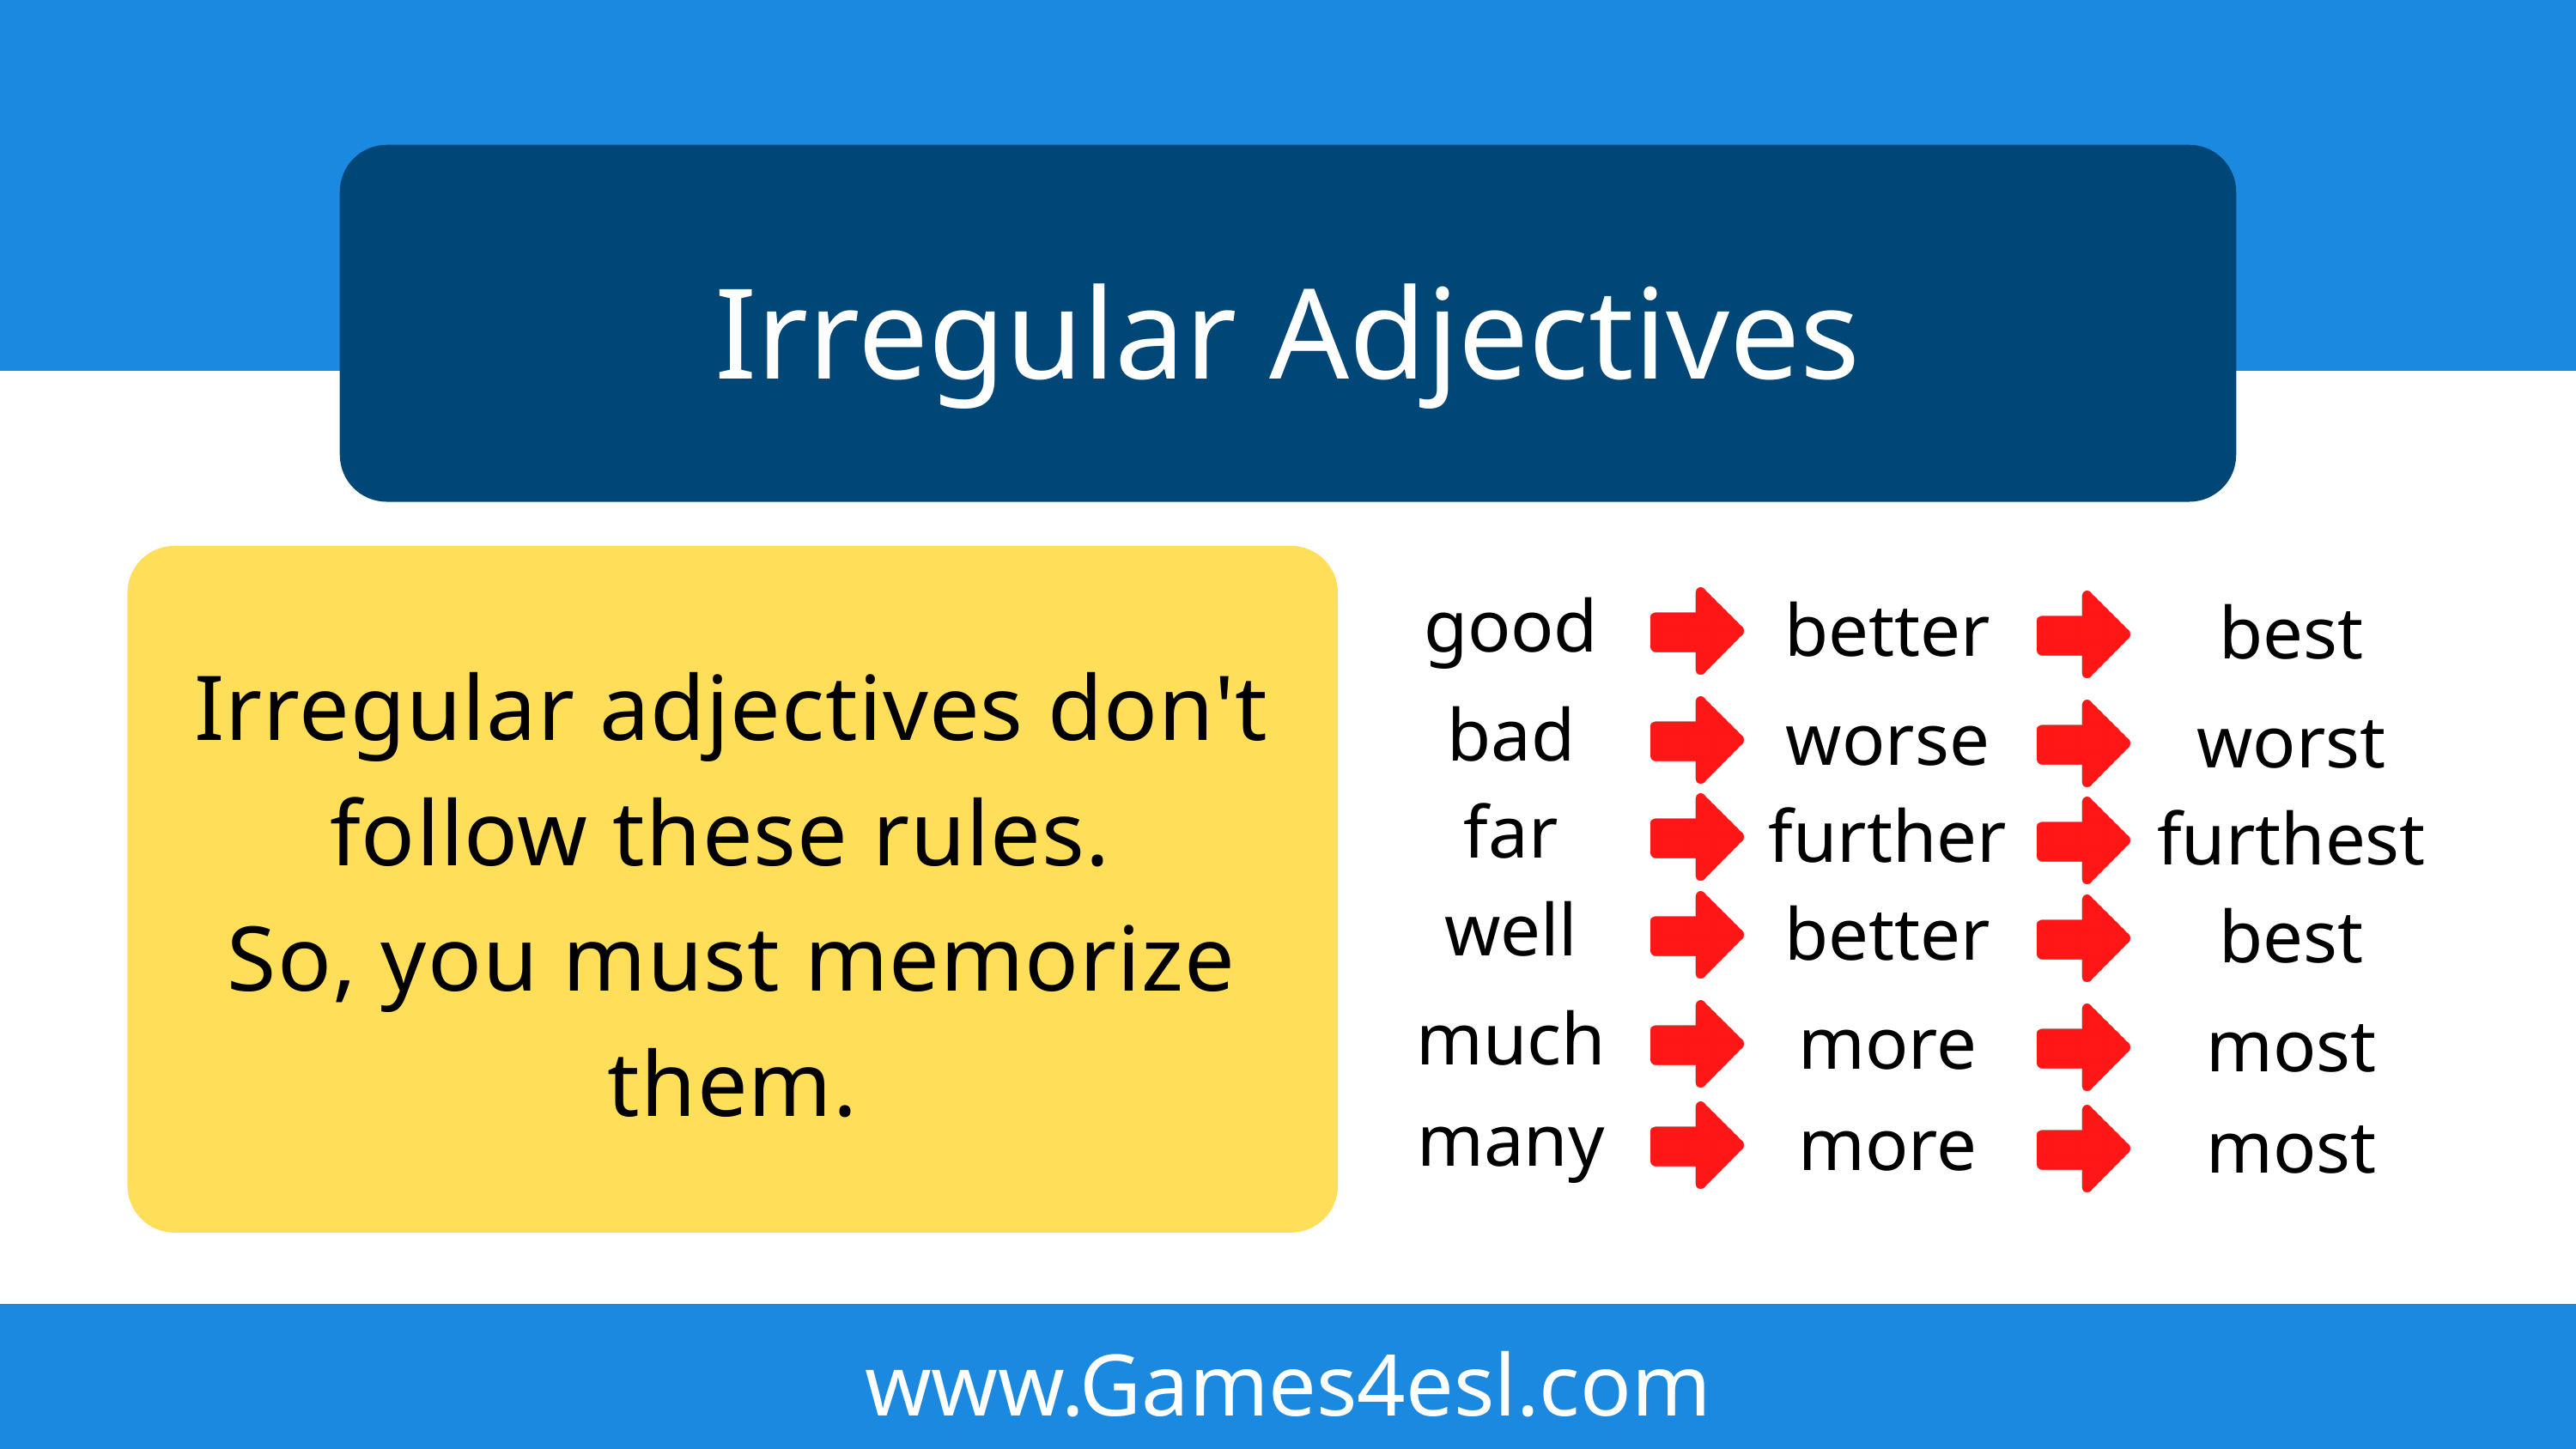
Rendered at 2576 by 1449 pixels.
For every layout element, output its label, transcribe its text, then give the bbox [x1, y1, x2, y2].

text_box furthest [2085, 800, 2498, 882]
text_box far [1335, 793, 1687, 875]
picture [1650, 875, 1744, 881]
picture [2037, 591, 2130, 678]
text_box bad [1335, 696, 1687, 778]
text_box worse [1681, 700, 2037, 781]
text_box better [1681, 591, 2037, 672]
text_box Irregular Adjectives [434, 228, 2142, 398]
picture [1687, 696, 1744, 700]
text_box [127, 545, 1339, 1233]
picture [1687, 587, 1744, 591]
text_box [0, 1304, 2576, 1449]
picture [1687, 1101, 1744, 1106]
picture [1650, 1082, 1744, 1088]
picture [1687, 793, 1744, 797]
picture [2037, 1105, 2130, 1192]
text_box most [2085, 1108, 2498, 1191]
text_box best [2085, 898, 2498, 981]
text_box best [2085, 594, 2498, 677]
picture [1650, 778, 1744, 784]
text_box Irregular adjectives don't follow these rules. So, you must memorize them. [173, 633, 1292, 1129]
text_box more [1681, 1004, 2037, 1086]
text_box www.Games4esl.com [842, 1314, 1734, 1426]
text_box well [1335, 891, 1687, 973]
text_box better [1681, 895, 2037, 977]
text_box [0, 0, 2576, 502]
picture [1650, 669, 1744, 675]
text_box good [1335, 587, 1687, 669]
text_box more [1681, 1106, 2037, 1186]
text_box many [1335, 1101, 1687, 1183]
picture [1650, 1183, 1744, 1189]
picture [2037, 700, 2130, 787]
picture [2037, 895, 2130, 982]
picture [1687, 891, 1744, 895]
picture [2037, 797, 2130, 884]
picture [1687, 1000, 1744, 1004]
picture [2037, 1004, 2130, 1091]
text_box most [2085, 1007, 2498, 1090]
text_box worst [2085, 703, 2498, 786]
picture [1650, 973, 1744, 979]
text_box much [1335, 1000, 1687, 1082]
text_box further [1681, 797, 2037, 878]
